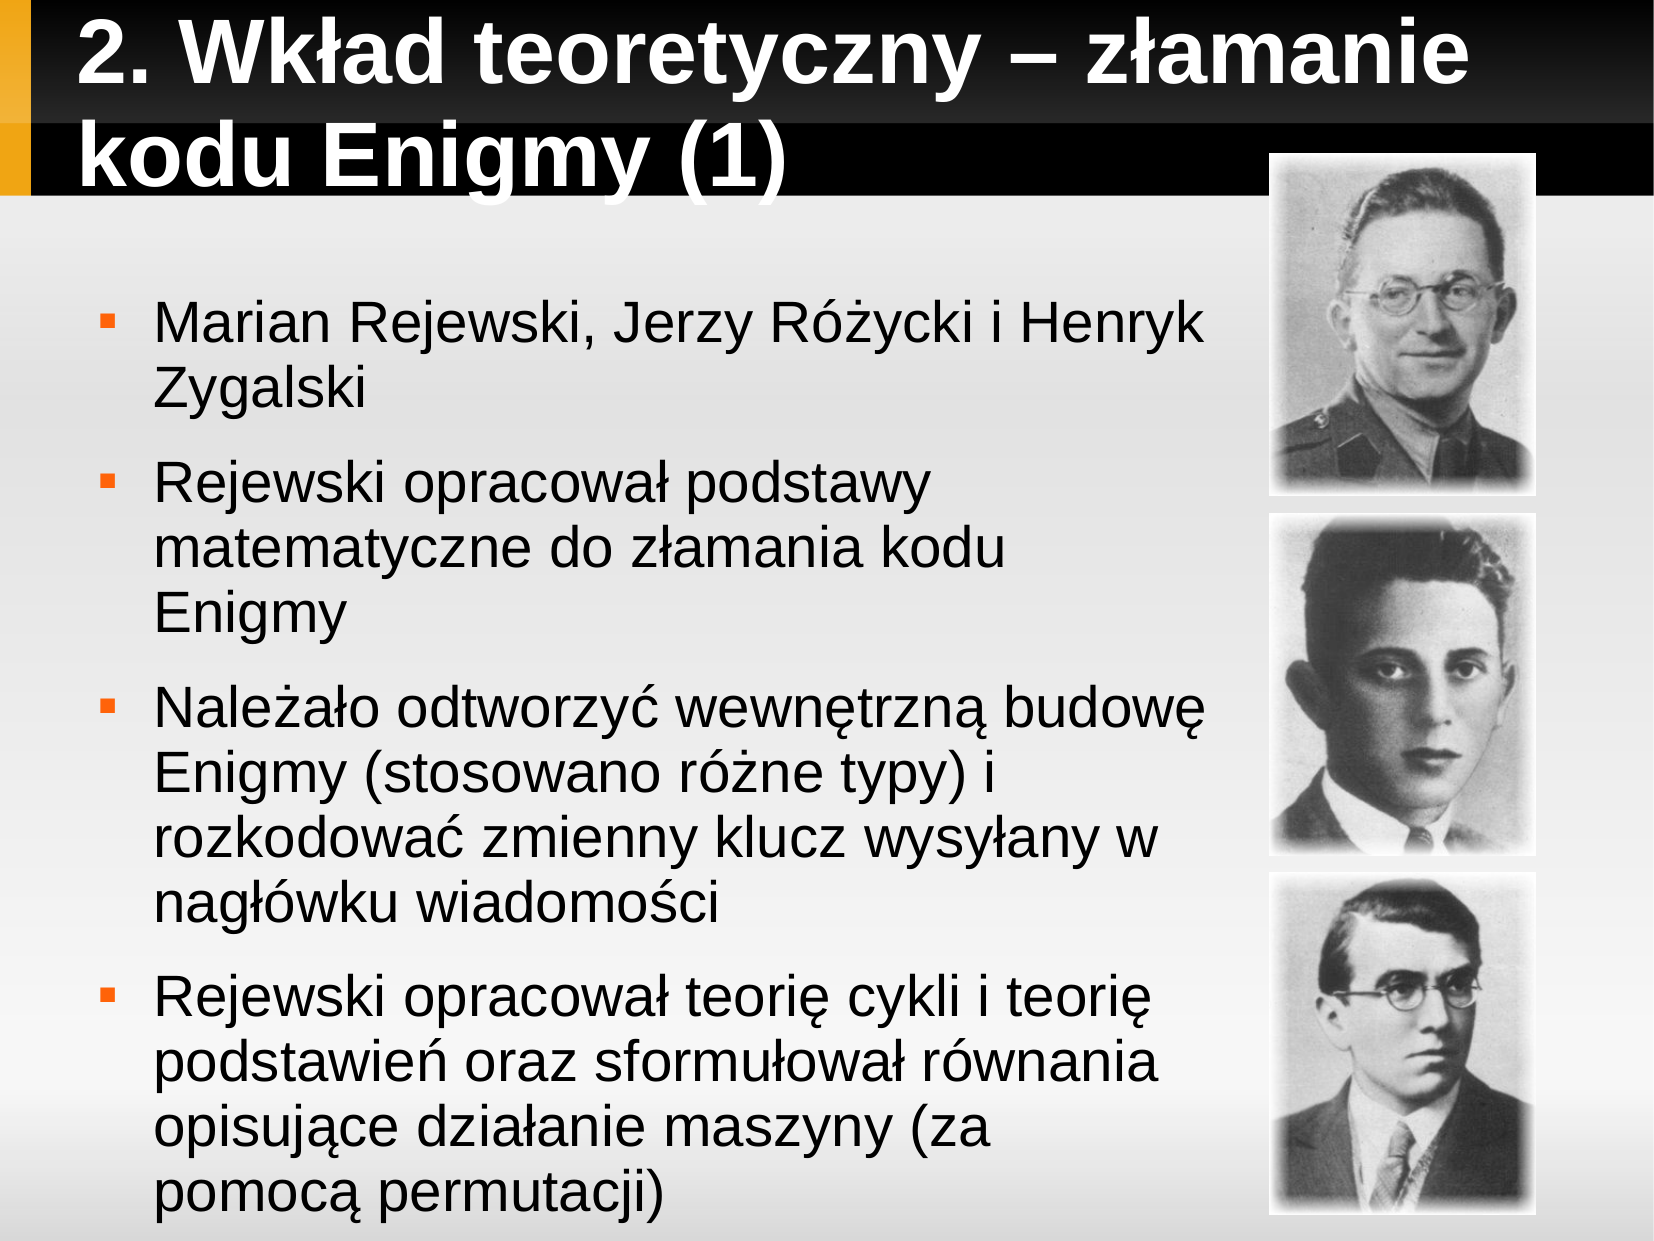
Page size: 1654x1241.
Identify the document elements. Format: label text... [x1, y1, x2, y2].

list Marian Rejewski, Jerzy Różycki i Henryk Zygalski Rejewski opracował podstawy matematyczne do złamania kodu Enigmy Należało odtworzyć wewnętrzną budowę Enigmy (stosowano różne typy) i rozkodować zmienny klucz wysyłany w nagłówku wiadomości Rejewski opracował teorię cykli i teorię podstawień oraz sformułował równania opisujące działanie maszyny (za pomocą permutacji) [82, 290, 1211, 1225]
picture [0, 0, 1654, 1241]
title 2. Wkład teoretyczny – złamanie kodu Enigmy (1) [76, 1, 1565, 207]
